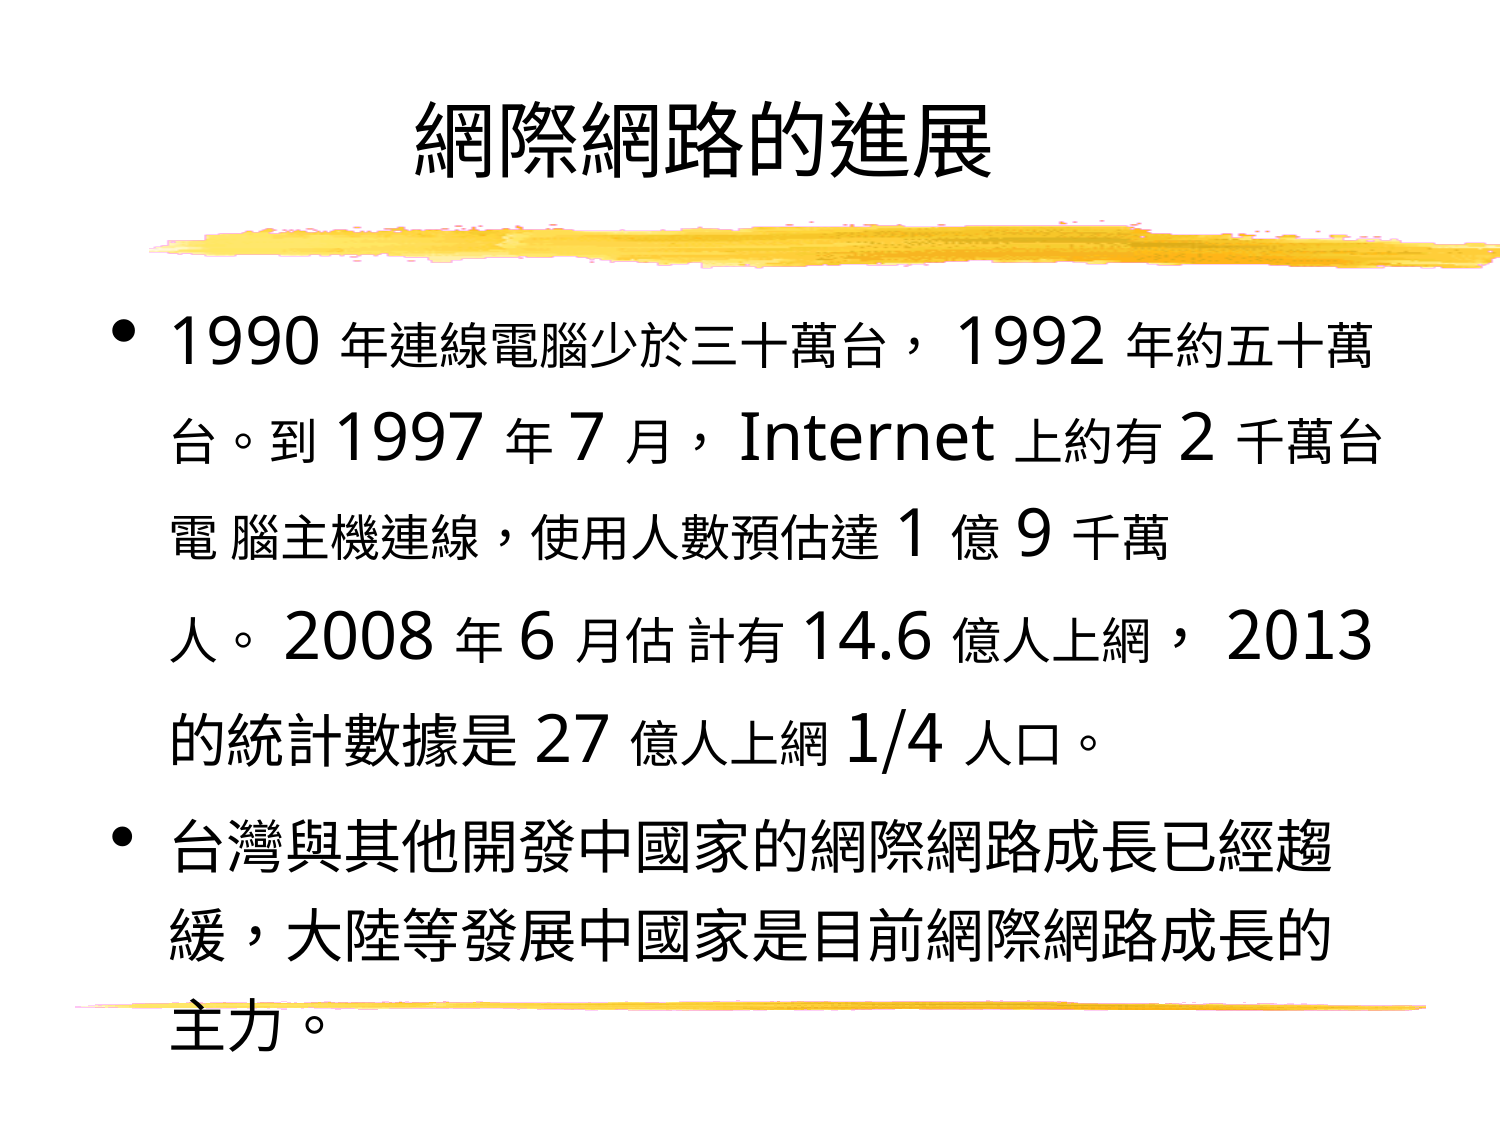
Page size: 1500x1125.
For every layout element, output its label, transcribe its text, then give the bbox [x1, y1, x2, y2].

picture [75, 999, 200, 1013]
list 1990年連線電腦少於三十萬台，1992年約五十萬 台。到1997年7月，Internet上約有2千萬台電 腦主機連線，使用人數預估達1億9千萬人。2008年6月估 計有14.6億人上網，2013的統計數據是27億人上網1/4人口。 台灣與其他開發中國家的網際網路成長已經趨緩，大陸等發展中國家是目前網際網路成長的主力。 [112, 287, 1388, 969]
title 網際網路的進展 [66, 37, 1342, 226]
picture [195, 999, 250, 1013]
picture [149, 215, 1500, 279]
picture [254, 999, 1426, 1013]
